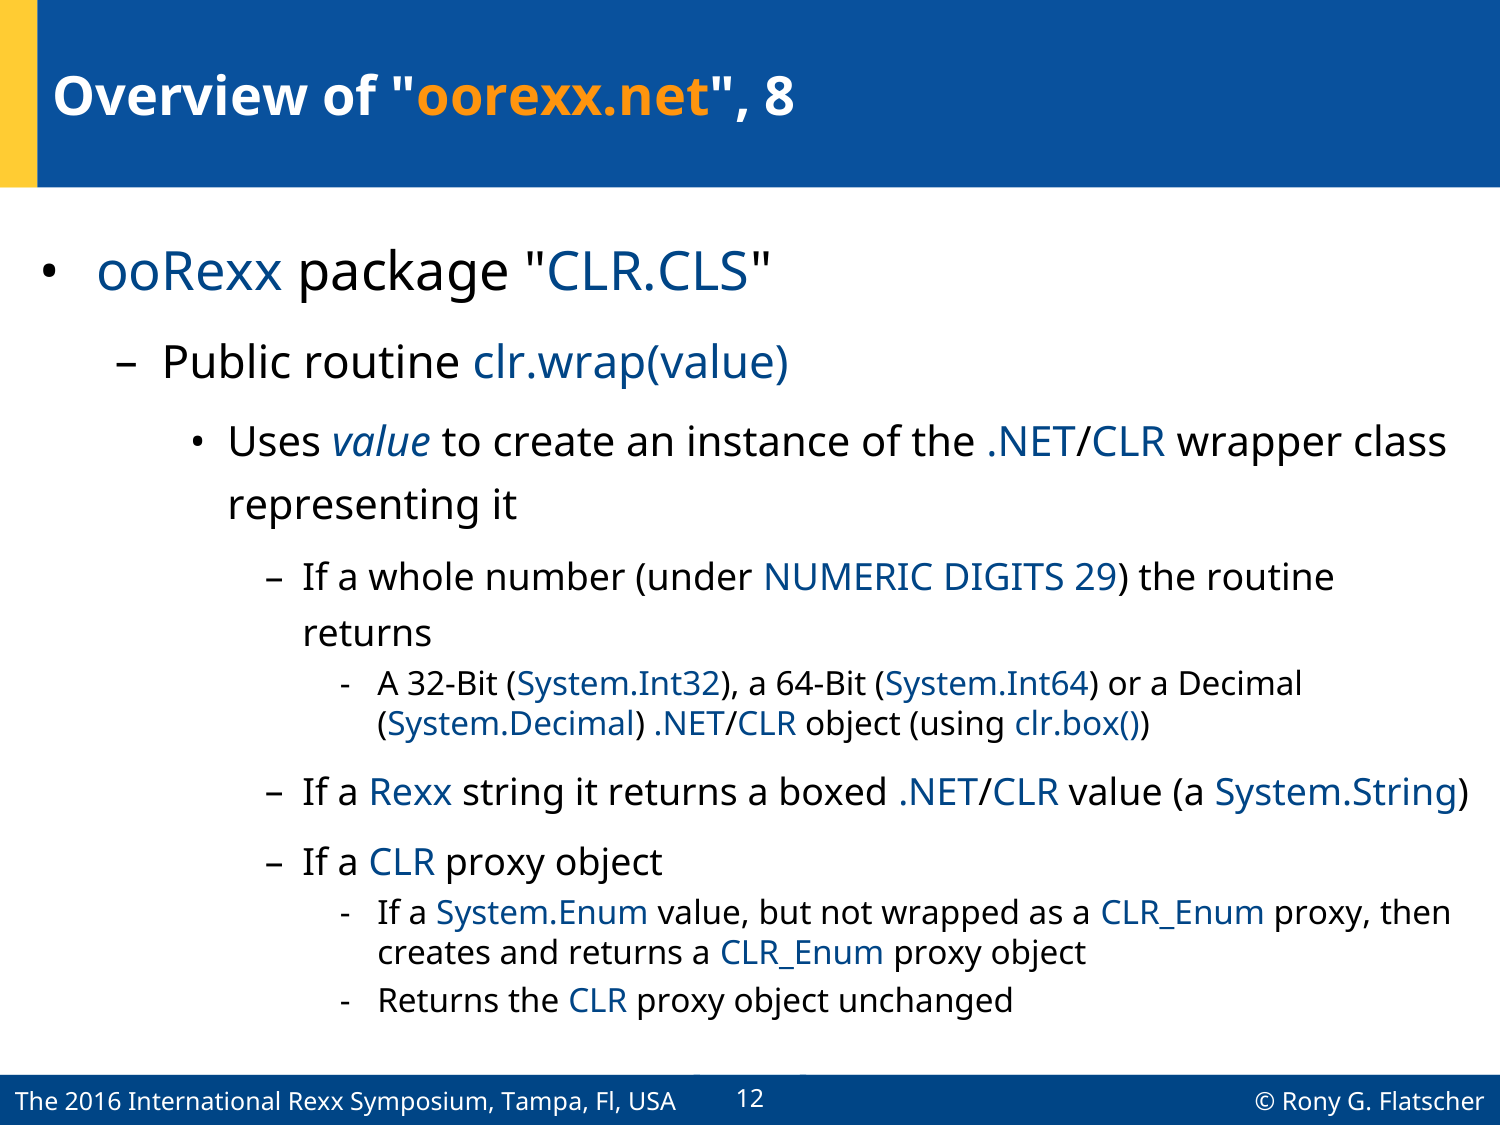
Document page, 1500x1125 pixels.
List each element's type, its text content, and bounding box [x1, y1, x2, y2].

list ooRexx package "CLR.CLS" Public routine clr.wrap(value) Uses value to create an instance of the .NET/CLR wrapper class representing it If a whole number (under NUMERIC DIGITS 29) the routine returns A 32-Bit (System.Int32), a 64-Bit (System.Int64) or a Decimal (System.Decimal) .NET/CLR object (using clr.box()) If a Rexx string it returns a boxed .NET/CLR value (a System.String) If a CLR proxy object If a System.Enum value, but not wrapped as a CLR_Enum proxy, then creates and returns a CLR_Enum proxy object Returns the CLR proxy object unchanged [25, 212, 1488, 1051]
title Overview of "oorexx.net", 8 [37, 0, 1500, 188]
